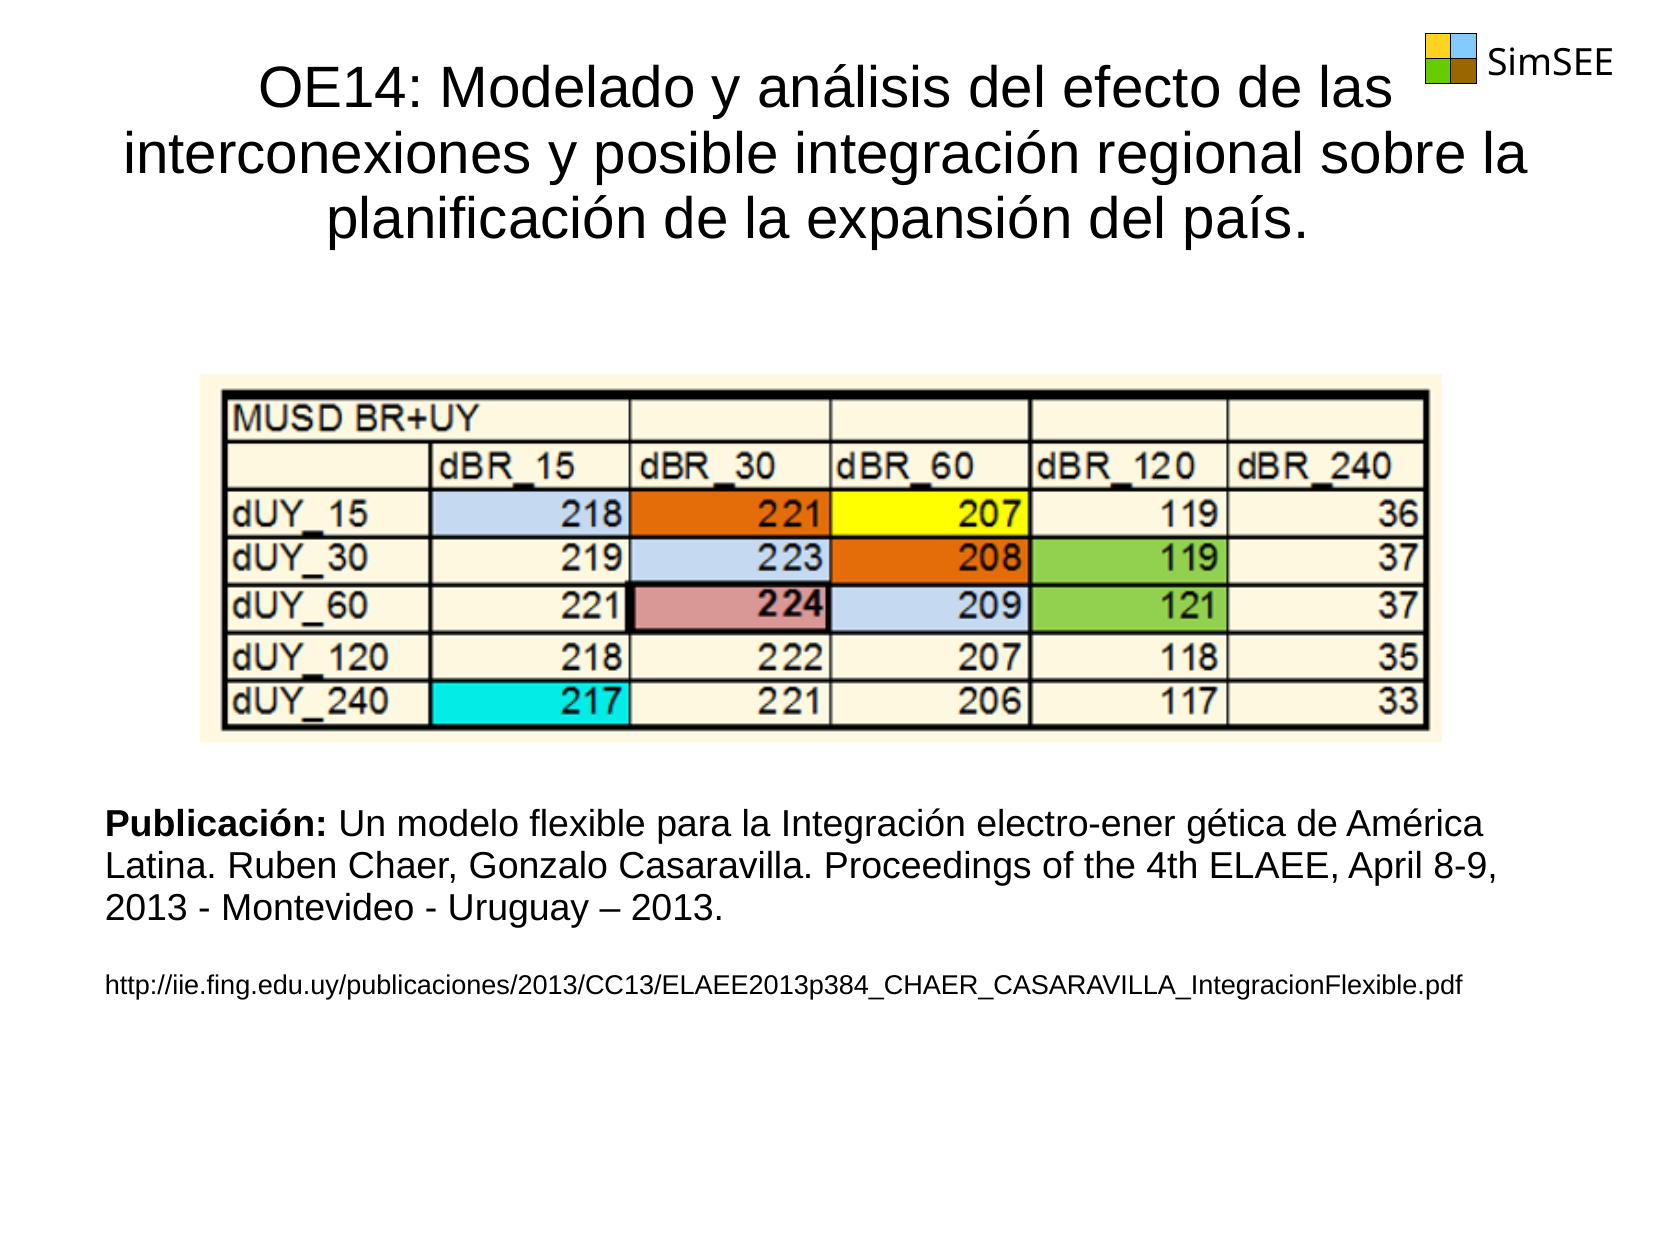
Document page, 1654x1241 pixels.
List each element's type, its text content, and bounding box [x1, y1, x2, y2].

picture [195, 374, 1442, 751]
text_box Publicación: Un modelo flexible para la Integración electro-ener gética de América Latina. Ruben Chaer, Gonzalo Casaravilla. Proceedings of the 4th ELAEE, April 8-9, 2013 - Montevideo - Uruguay – 2013. http://iie.fing.edu.uy/publicaciones/2013/CC13/ELAEE2013p384_CHAER_CASARAVILLA_IntegracionFlexible.pdf [90, 795, 1591, 1092]
title OE14: Modelado y análisis del efecto de las interconexiones y posible integración regional sobre la planificación de la expansión del país. [82, 49, 1571, 257]
